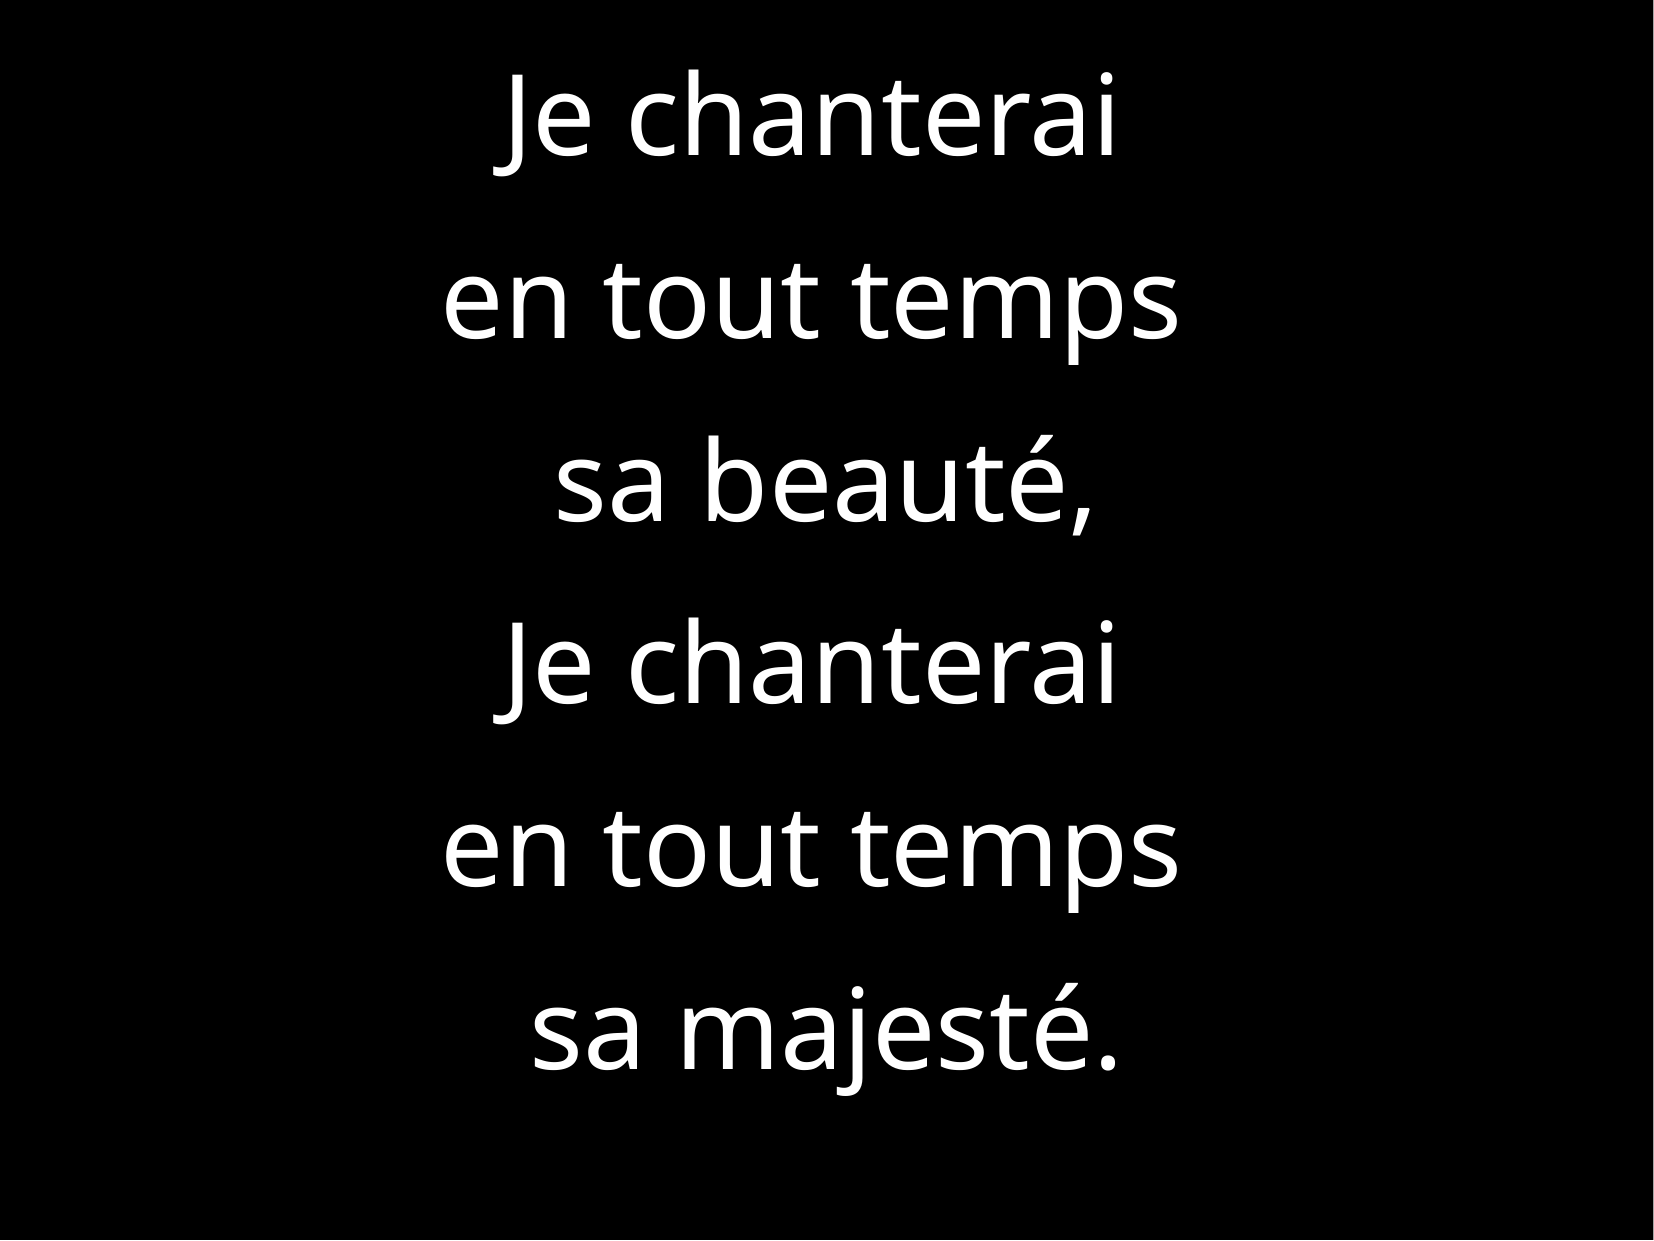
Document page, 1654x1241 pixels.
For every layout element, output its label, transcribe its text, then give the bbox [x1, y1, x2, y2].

list Je chanterai en tout temps sa beauté, Je chanterai en tout temps sa majesté. [82, 35, 1571, 1124]
